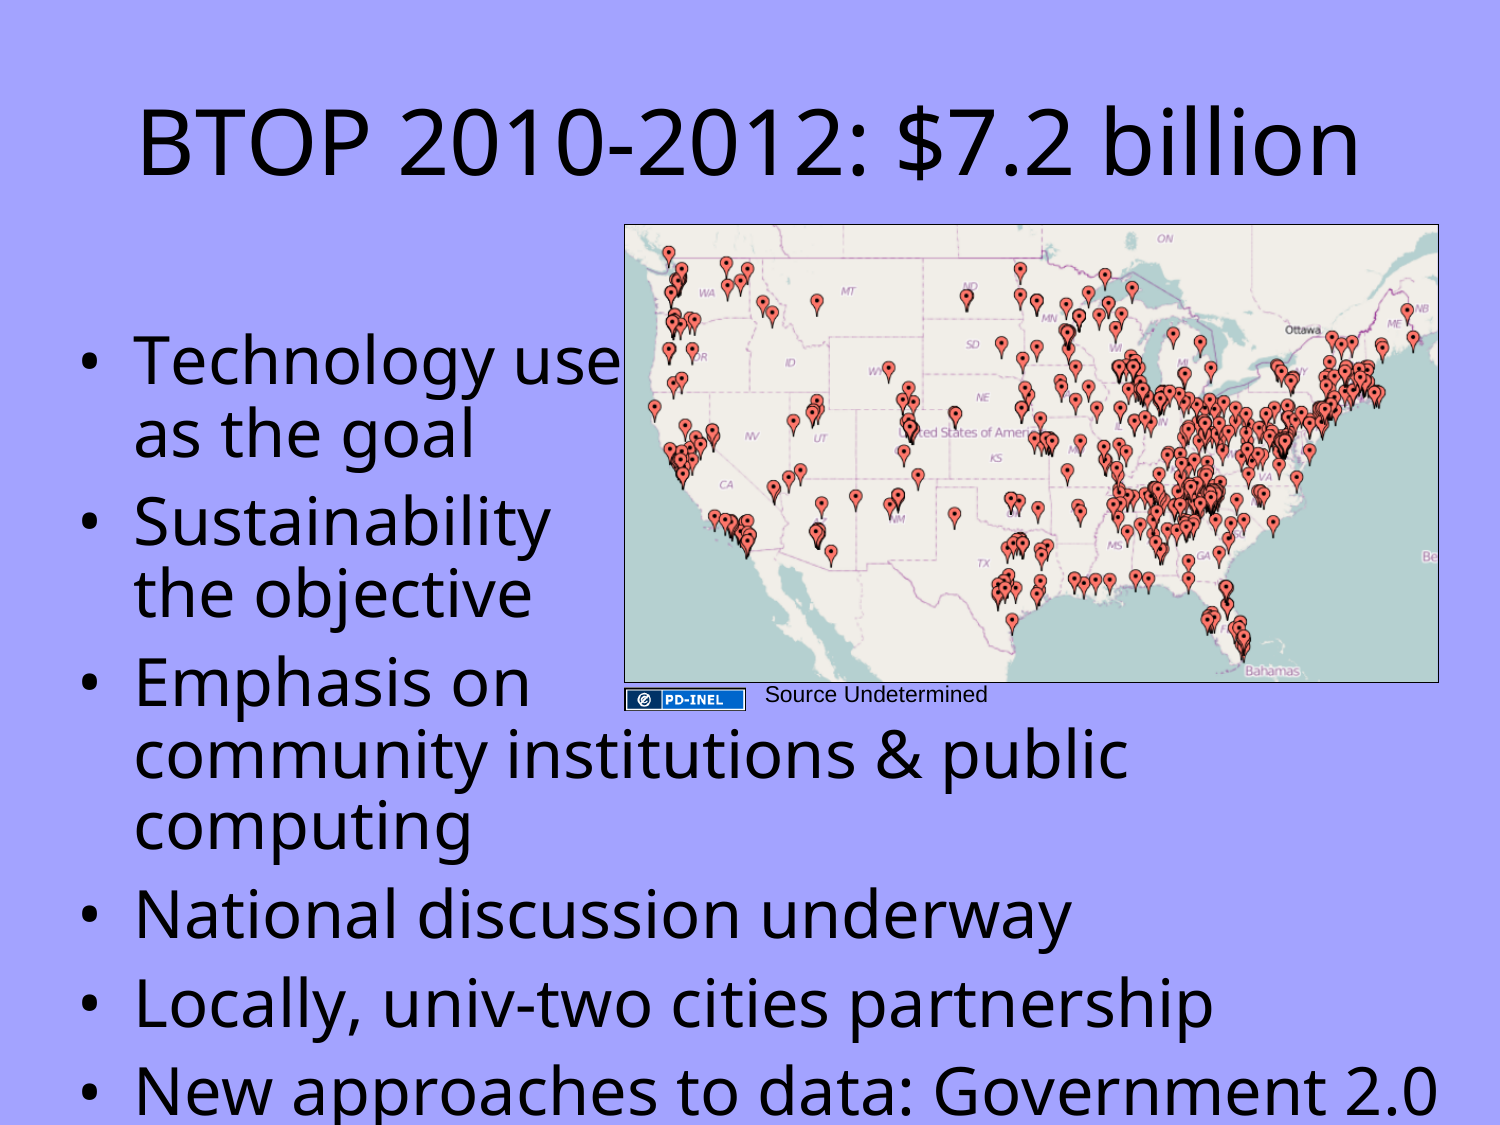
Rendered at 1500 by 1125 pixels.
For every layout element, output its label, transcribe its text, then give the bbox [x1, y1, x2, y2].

picture [624, 224, 1438, 683]
text_box Source Undetermined [749, 674, 1025, 713]
list Technology use as the goal Sustainability the objective Emphasis on community institutions & public computing National discussion underway Locally, univ-two cities partnership New approaches to data: Government 2.0 [62, 320, 1463, 1066]
title BTOP 2010-2012: $7.2 billion [75, 45, 1426, 233]
picture [624, 687, 746, 711]
